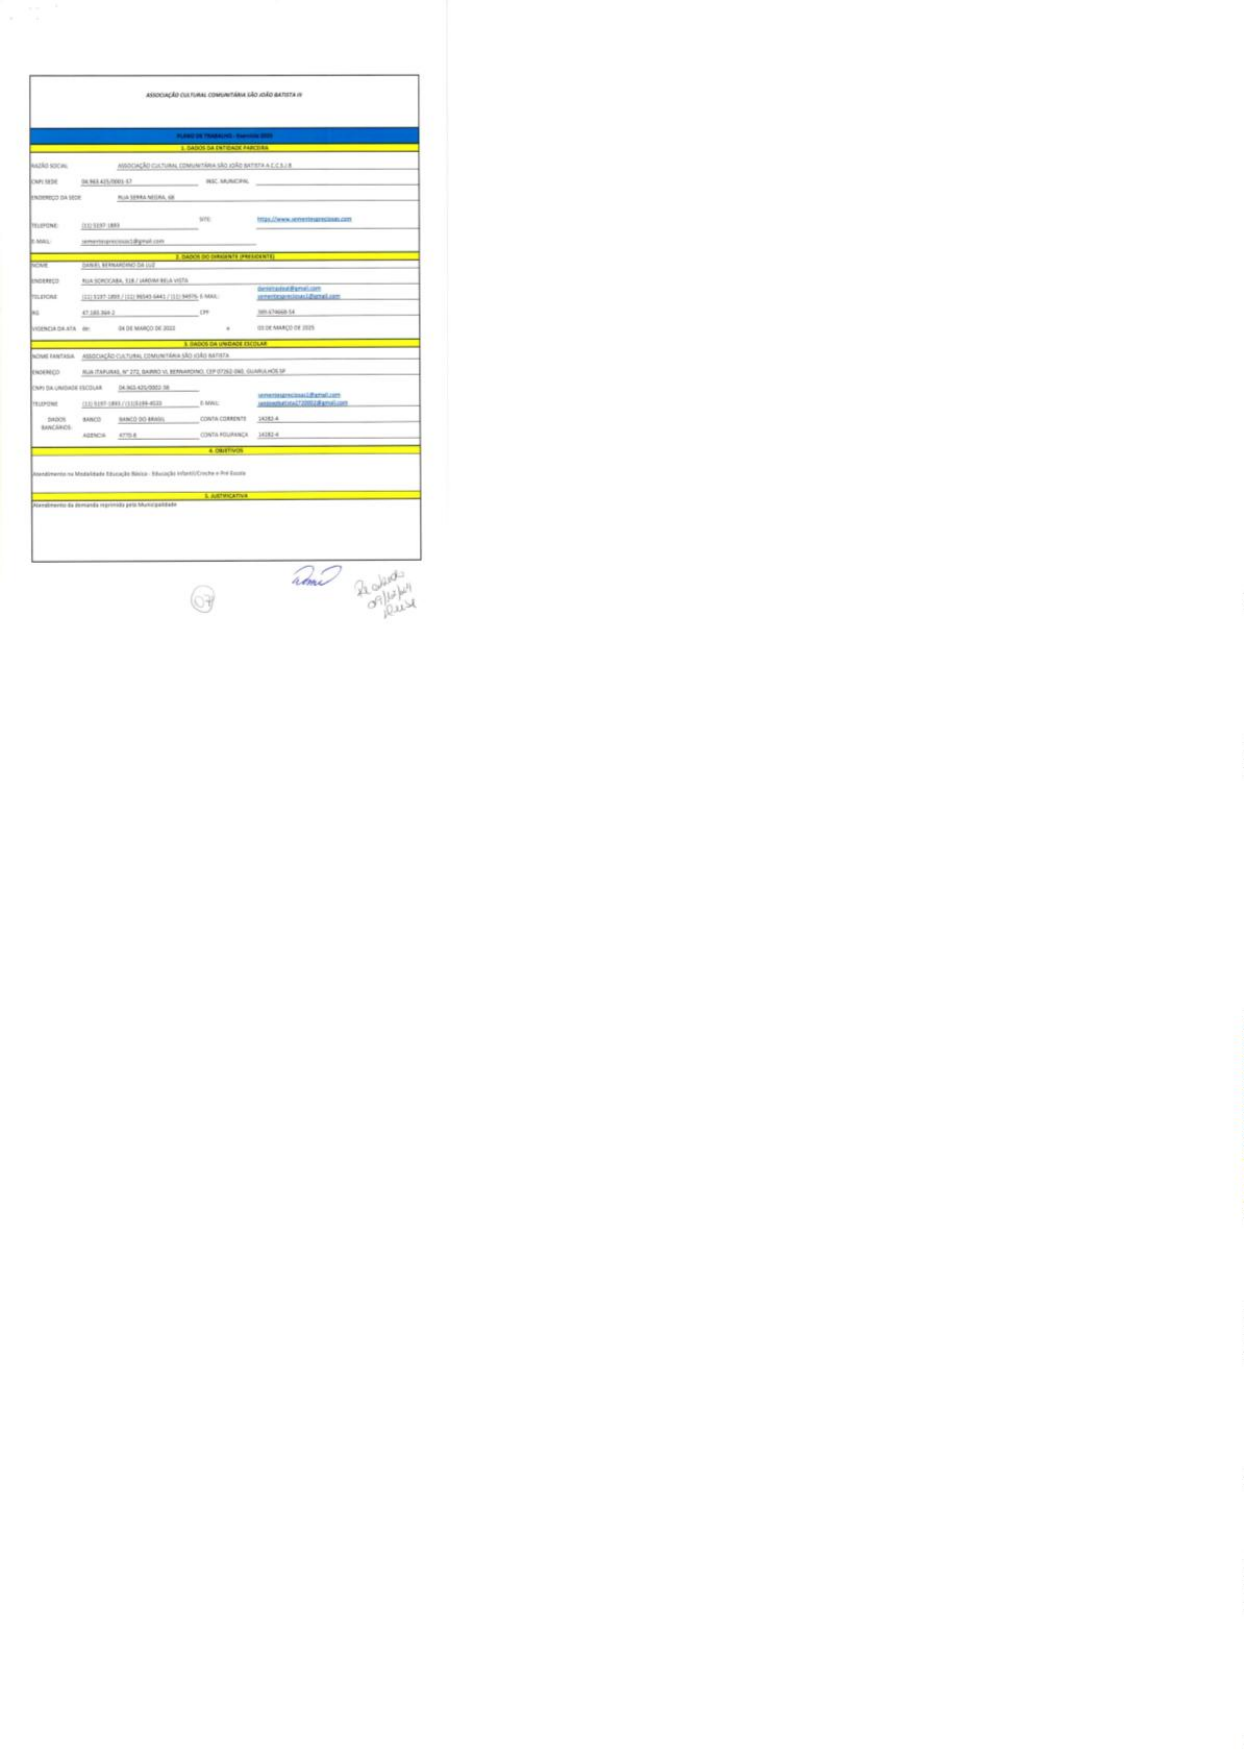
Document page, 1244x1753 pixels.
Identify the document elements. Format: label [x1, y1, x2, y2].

text_box [0, 0, 1244, 1753]
